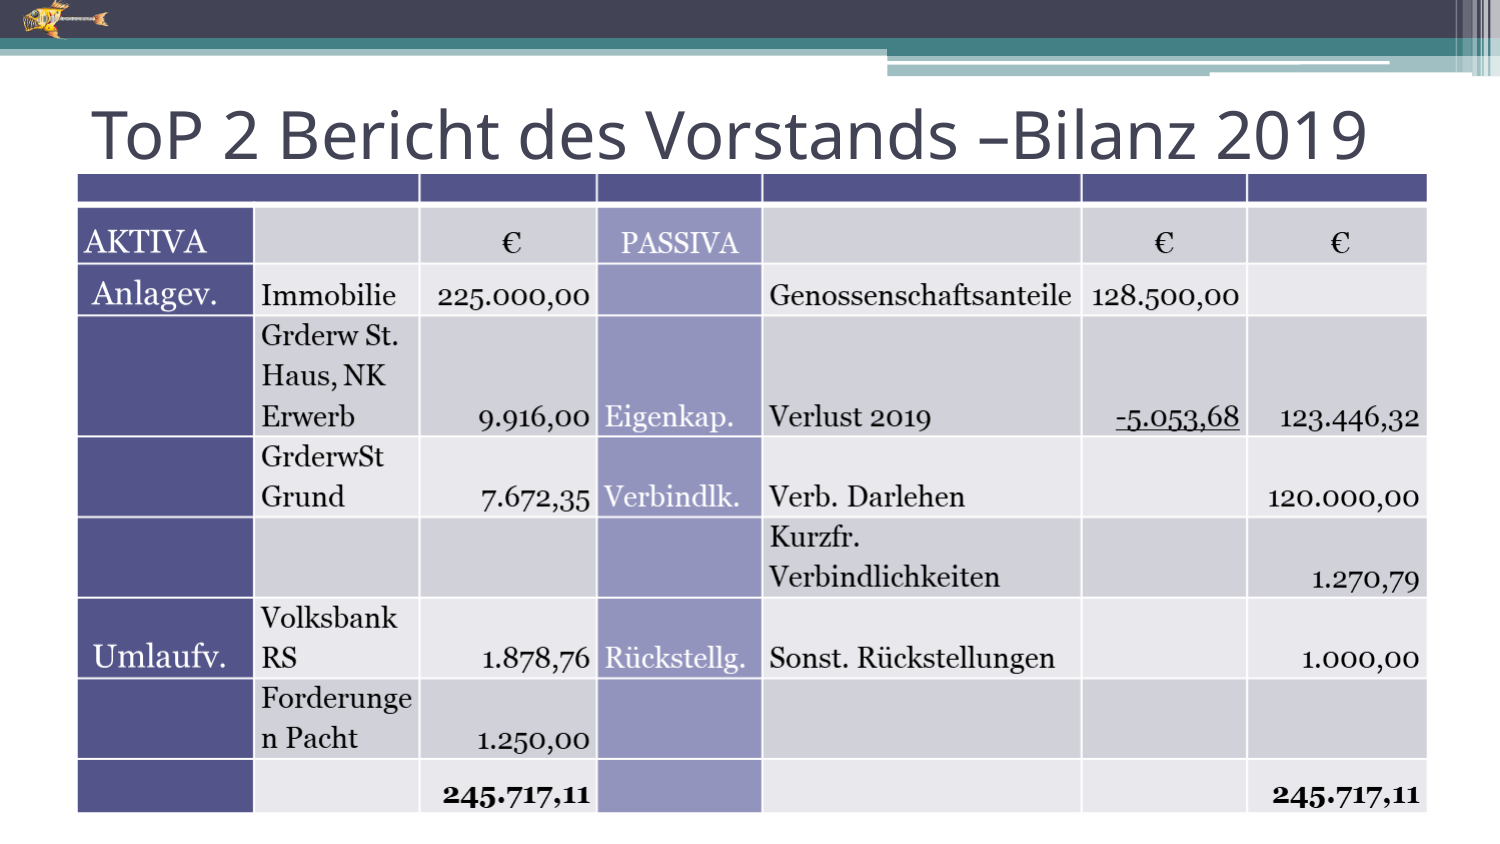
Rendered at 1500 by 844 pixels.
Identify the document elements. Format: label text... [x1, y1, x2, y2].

picture [76, 172, 1428, 826]
title ToP 2 Bericht des Vorstands –Bilanz 2019 [76, 67, 1427, 172]
